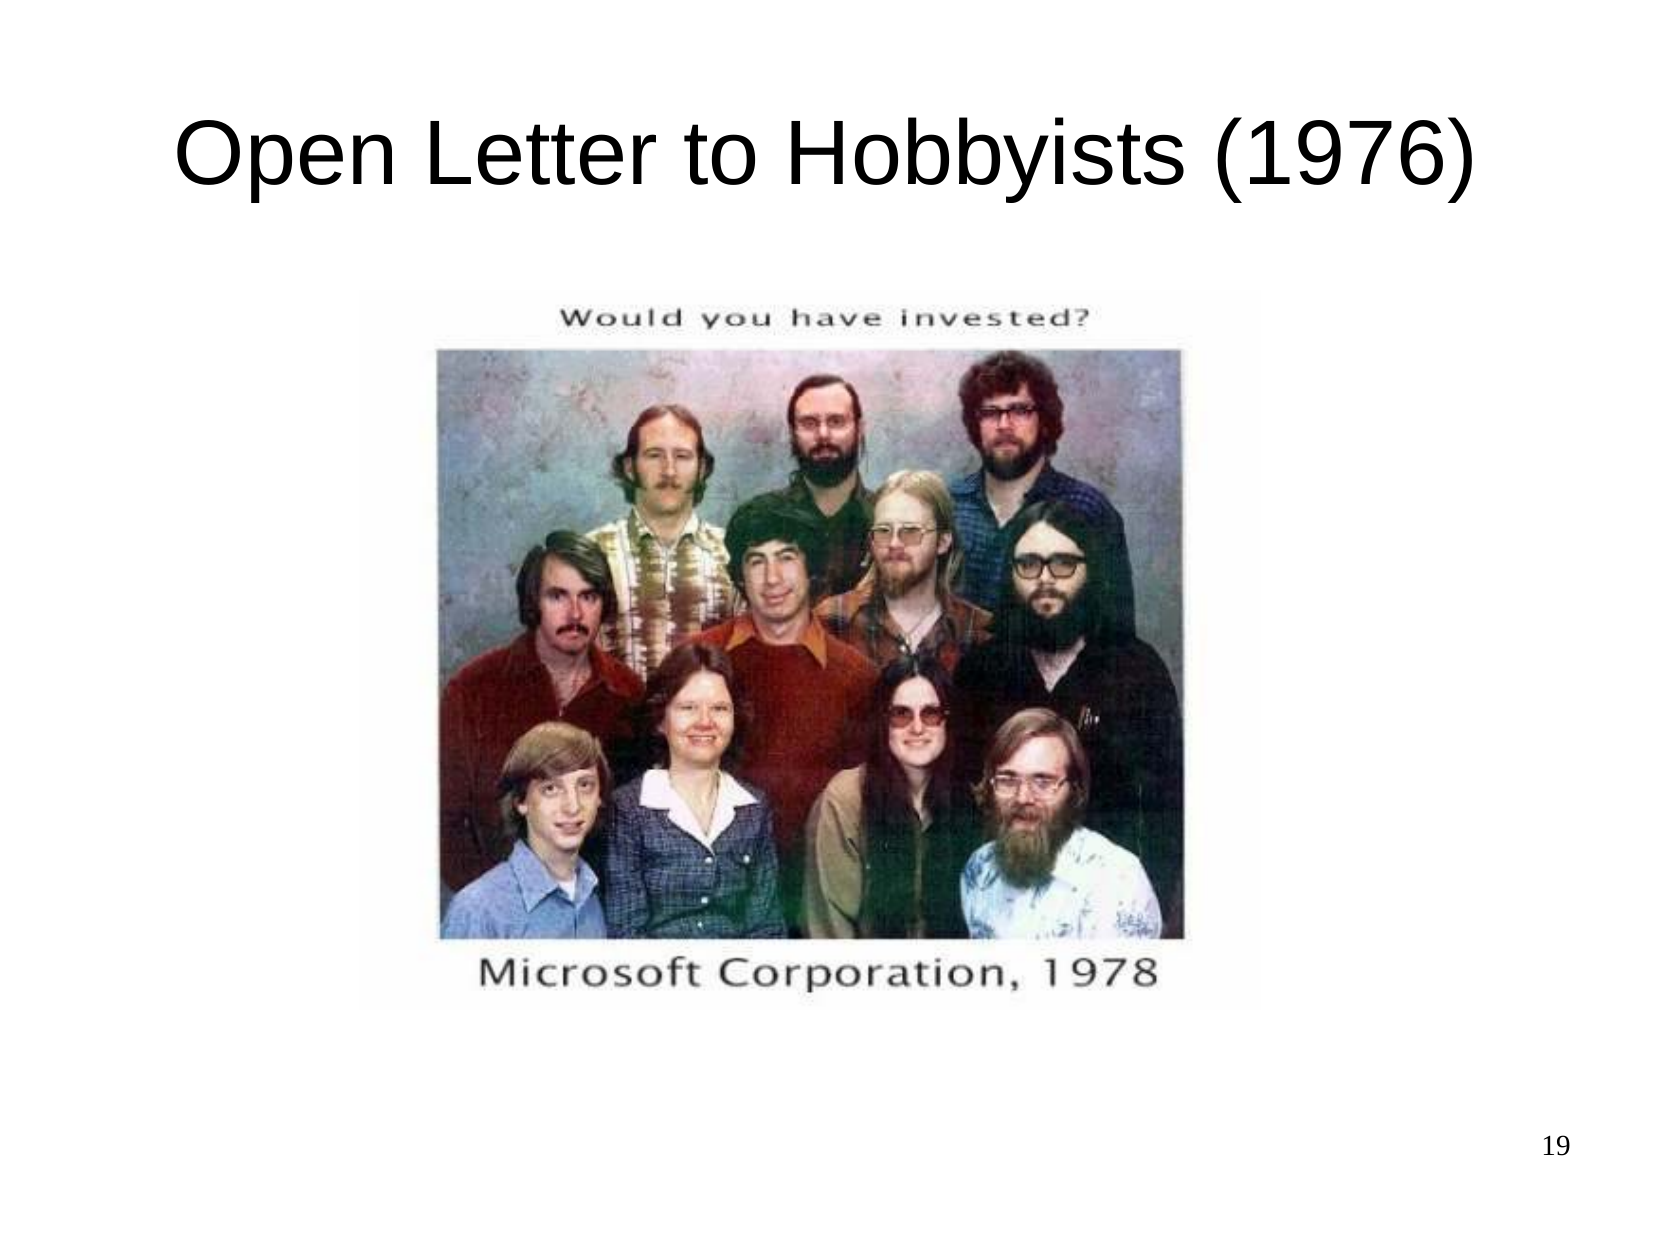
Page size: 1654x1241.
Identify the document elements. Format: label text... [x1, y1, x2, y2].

picture [359, 290, 1261, 1010]
title Open Letter to Hobbyists (1976) [82, 49, 1571, 257]
